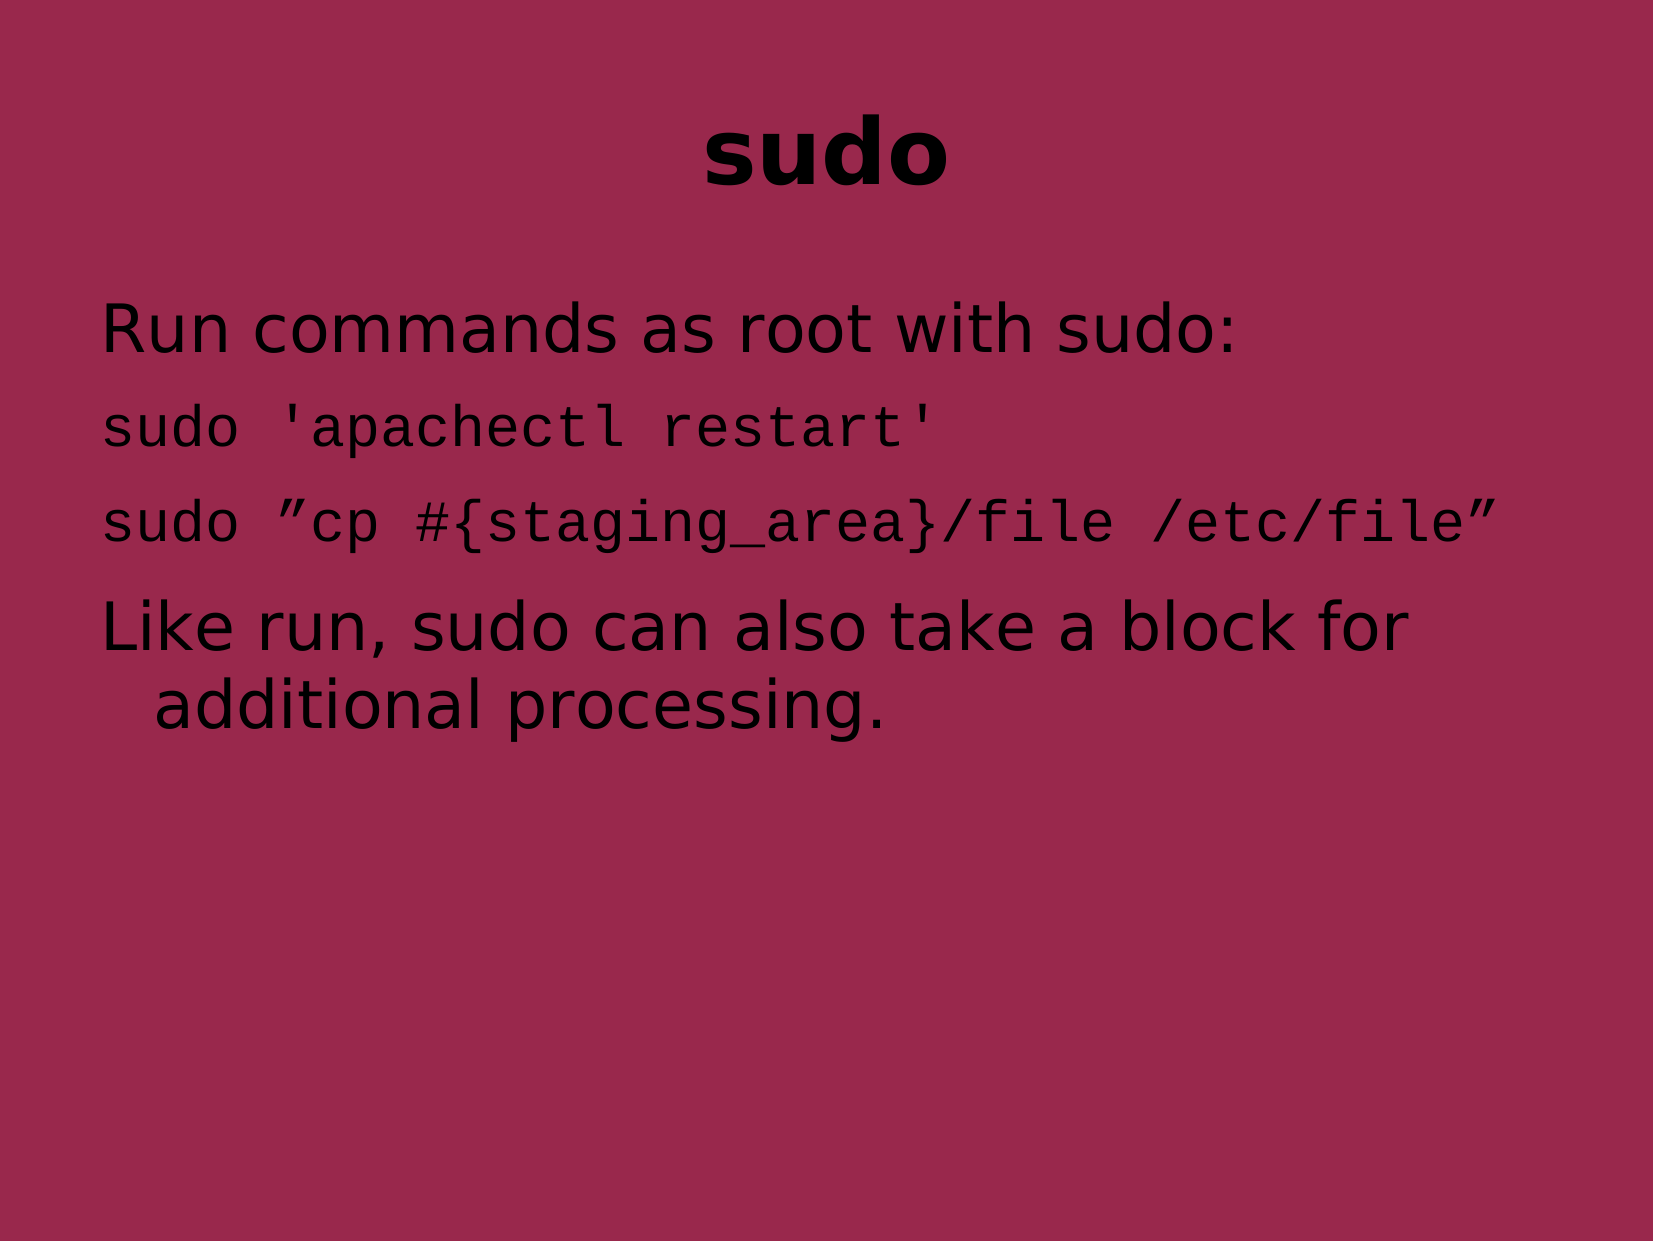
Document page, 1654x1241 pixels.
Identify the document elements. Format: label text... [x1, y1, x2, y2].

title sudo [82, 49, 1571, 257]
list Run commands as root with sudo: sudo 'apachectl restart' sudo ”cp #{staging_area}/file /etc/file” Like run, sudo can also take a block for additional processing. [82, 290, 1571, 1109]
